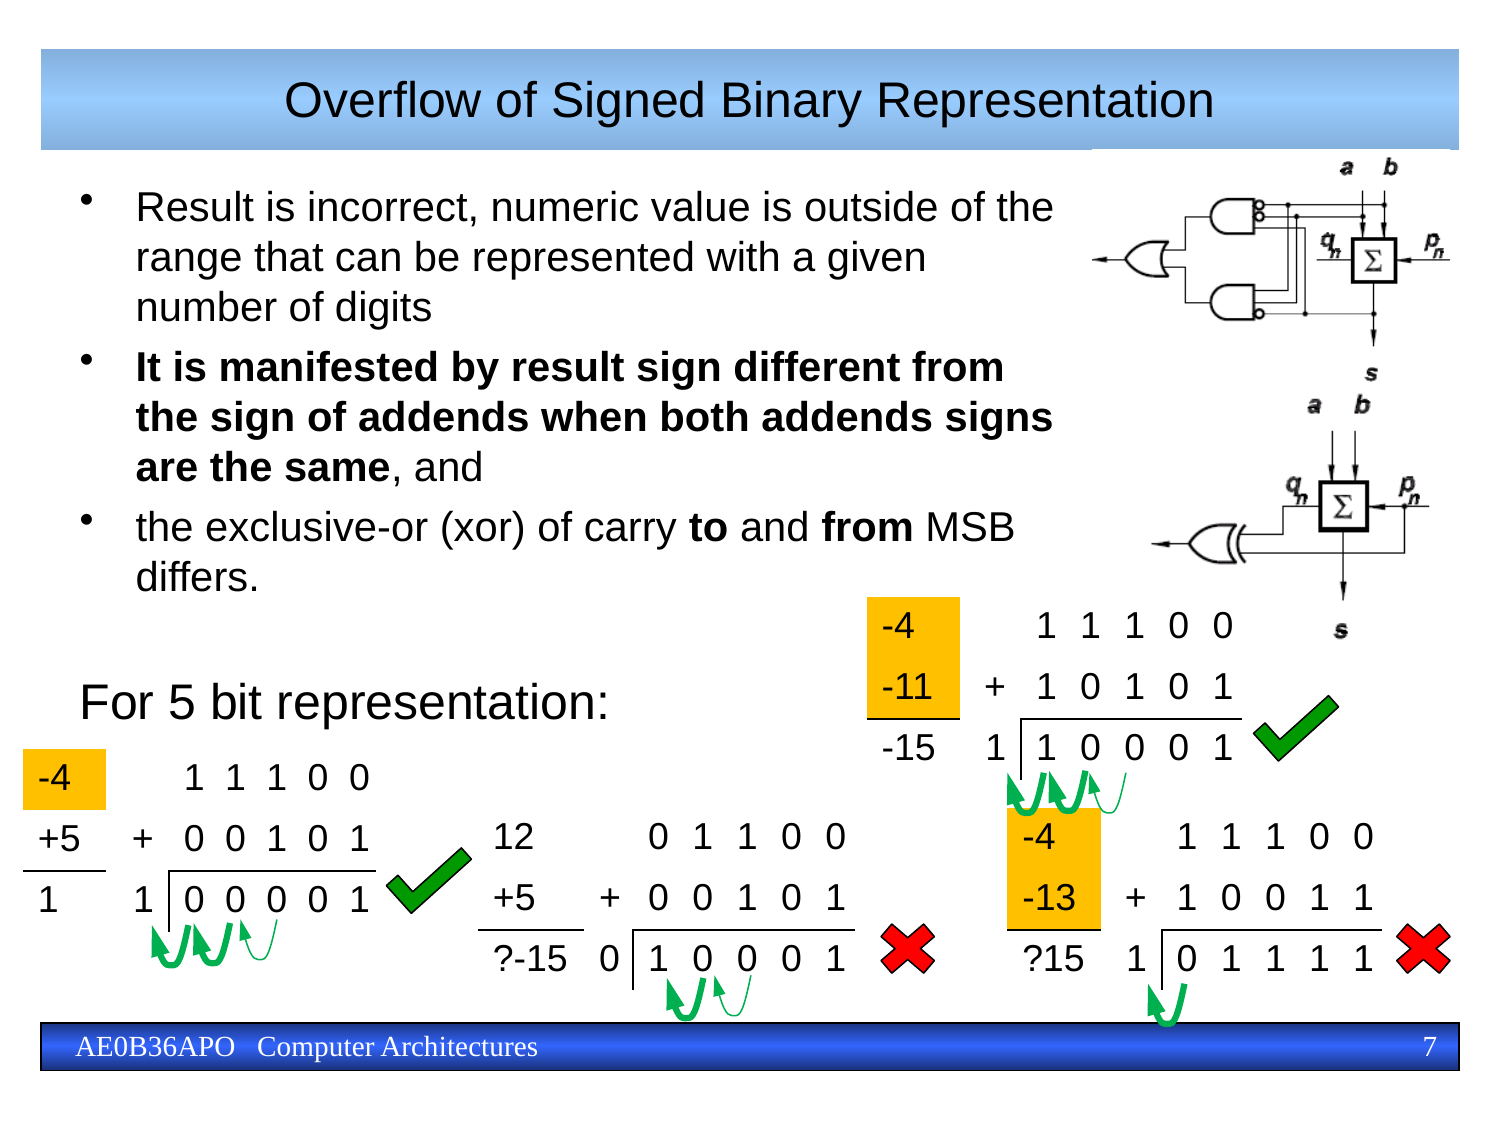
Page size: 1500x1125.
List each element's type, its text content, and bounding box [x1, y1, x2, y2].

table_cell 0 [293, 810, 334, 870]
table_header -4 [23, 749, 106, 810]
table_cell 1 [334, 810, 376, 870]
table_cell 1 [1338, 869, 1382, 929]
table_cell 0 [1109, 720, 1153, 780]
text_box [1253, 695, 1339, 762]
table_cell -15 [867, 720, 960, 780]
text_box [881, 924, 935, 974]
table_header 1 [210, 749, 252, 810]
table_cell 1 [252, 810, 293, 870]
table_cell 0 [1065, 720, 1109, 780]
table_cell 1 [1250, 931, 1294, 990]
table_cell + [1101, 869, 1162, 930]
table_cell 0 [293, 872, 334, 932]
table_header [1103, 808, 1114, 812]
table_header 1 [722, 808, 766, 869]
table_header [1101, 808, 1162, 869]
table_cell 1 [1101, 930, 1161, 990]
table_header 0 [1198, 597, 1242, 658]
table_cell 0 [633, 869, 677, 929]
table_header 1 [1021, 597, 1065, 658]
table_cell +5 [478, 869, 584, 929]
table_cell 0 [252, 872, 293, 932]
table_cell 1 [1206, 931, 1250, 990]
table_cell 0 [1065, 658, 1109, 718]
table_cell 0 [210, 810, 252, 870]
table_cell 1 [1021, 658, 1065, 718]
table_header 0 [811, 808, 855, 869]
table_cell 0 [1206, 869, 1250, 929]
table_cell 0 [1250, 869, 1294, 929]
table_cell 1 [23, 872, 106, 932]
table_cell + [960, 658, 1021, 719]
table_header 0 [1153, 597, 1198, 658]
table_cell 0 [677, 869, 722, 929]
table_cell 1 [960, 719, 1020, 780]
table_header 0 [766, 808, 811, 869]
table_header 1 [677, 808, 722, 869]
table_cell 1 [1162, 869, 1206, 929]
table_cell 1 [811, 869, 855, 929]
table_header 0 [293, 749, 334, 810]
table_header [106, 749, 169, 810]
table_header 1 [252, 749, 293, 810]
table_header 0 [1294, 808, 1338, 869]
table_cell ?-15 [478, 931, 584, 990]
table_cell 1 [1338, 931, 1382, 990]
text_box [1396, 924, 1451, 974]
table_cell 0 [766, 869, 811, 929]
table_cell 1 [1109, 658, 1153, 718]
table_cell 0 [1163, 931, 1206, 990]
table_header -4 [1007, 808, 1101, 869]
picture [1092, 149, 1450, 642]
table_cell + [584, 869, 633, 930]
table_cell 1 [106, 871, 168, 932]
table_cell 0 [766, 931, 811, 990]
table_cell 0 [1153, 658, 1198, 718]
table_header 1 [1250, 808, 1294, 869]
table_header [584, 808, 633, 869]
table_header 1 [169, 749, 210, 810]
table_cell 1 [1294, 931, 1338, 990]
table_header 1 [1109, 597, 1153, 658]
table_cell 1 [1198, 658, 1242, 718]
table_header 0 [334, 749, 376, 810]
table_header [960, 597, 1021, 658]
table_cell 1 [634, 931, 677, 990]
table_cell + [106, 810, 169, 871]
table_cell +5 [23, 810, 106, 870]
table_header 1 [1206, 808, 1250, 869]
table_header 12 [478, 808, 584, 869]
table_cell 0 [169, 810, 210, 870]
table_header -4 [867, 597, 960, 658]
table_cell 0 [210, 872, 252, 932]
table_cell ?15 [1007, 931, 1101, 990]
table_cell 1 [1198, 720, 1242, 780]
table_cell 0 [722, 931, 766, 990]
table_cell -11 [867, 658, 960, 718]
table_cell 0 [1153, 720, 1198, 780]
table_cell 1 [722, 869, 766, 929]
table_header 1 [1065, 597, 1109, 658]
table_cell 0 [677, 931, 722, 990]
table_cell 1 [1294, 869, 1338, 929]
table_cell 0 [170, 872, 210, 932]
title Overflow of Signed Binary Representation [41, 49, 1459, 150]
table_header 1 [1162, 808, 1206, 869]
list Result is incorrect, numeric value is outside of the range that can be represented with a given number of digits It is manifested by result sign different from the sign of addends when both addends signs are the same, and the exclusive-or (xor) of carry to and from MSB differs. For 5 bit representation: [64, 172, 1088, 663]
table_cell 0 [584, 930, 632, 990]
table_cell 1 [1022, 720, 1065, 780]
table_header 0 [633, 808, 677, 869]
table_cell 1 [811, 931, 855, 990]
text_box [386, 847, 472, 914]
table_cell -13 [1007, 869, 1101, 929]
table_cell 1 [334, 872, 376, 932]
table_header 0 [1338, 808, 1382, 869]
